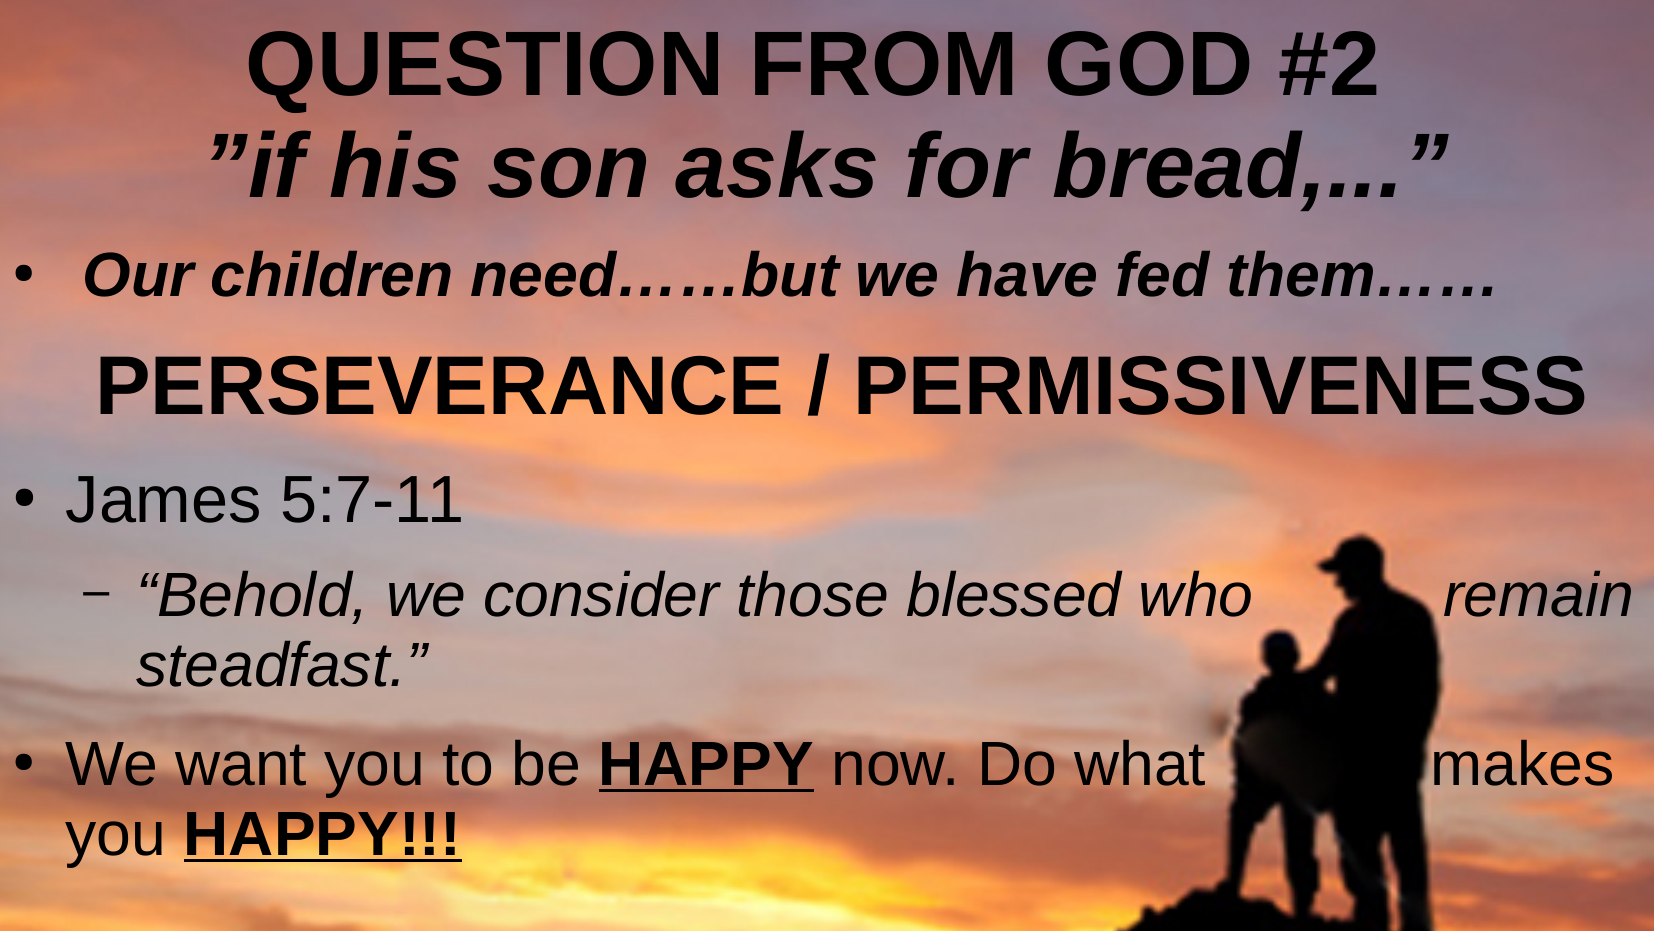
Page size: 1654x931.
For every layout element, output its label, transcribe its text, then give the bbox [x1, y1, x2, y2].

title QUESTION FROM GOD #2 ”if his son asks for bread,...” [82, 12, 1571, 218]
picture [0, 0, 1654, 240]
list Our children need……but we have fed them…… PERSEVERANCE / PERMISSIVENESS James 5:7-11 “Behold, we consider those blessed who remain steadfast.” We want you to be HAPPY now. Do what makes you HAPPY!!! [0, 240, 1654, 931]
